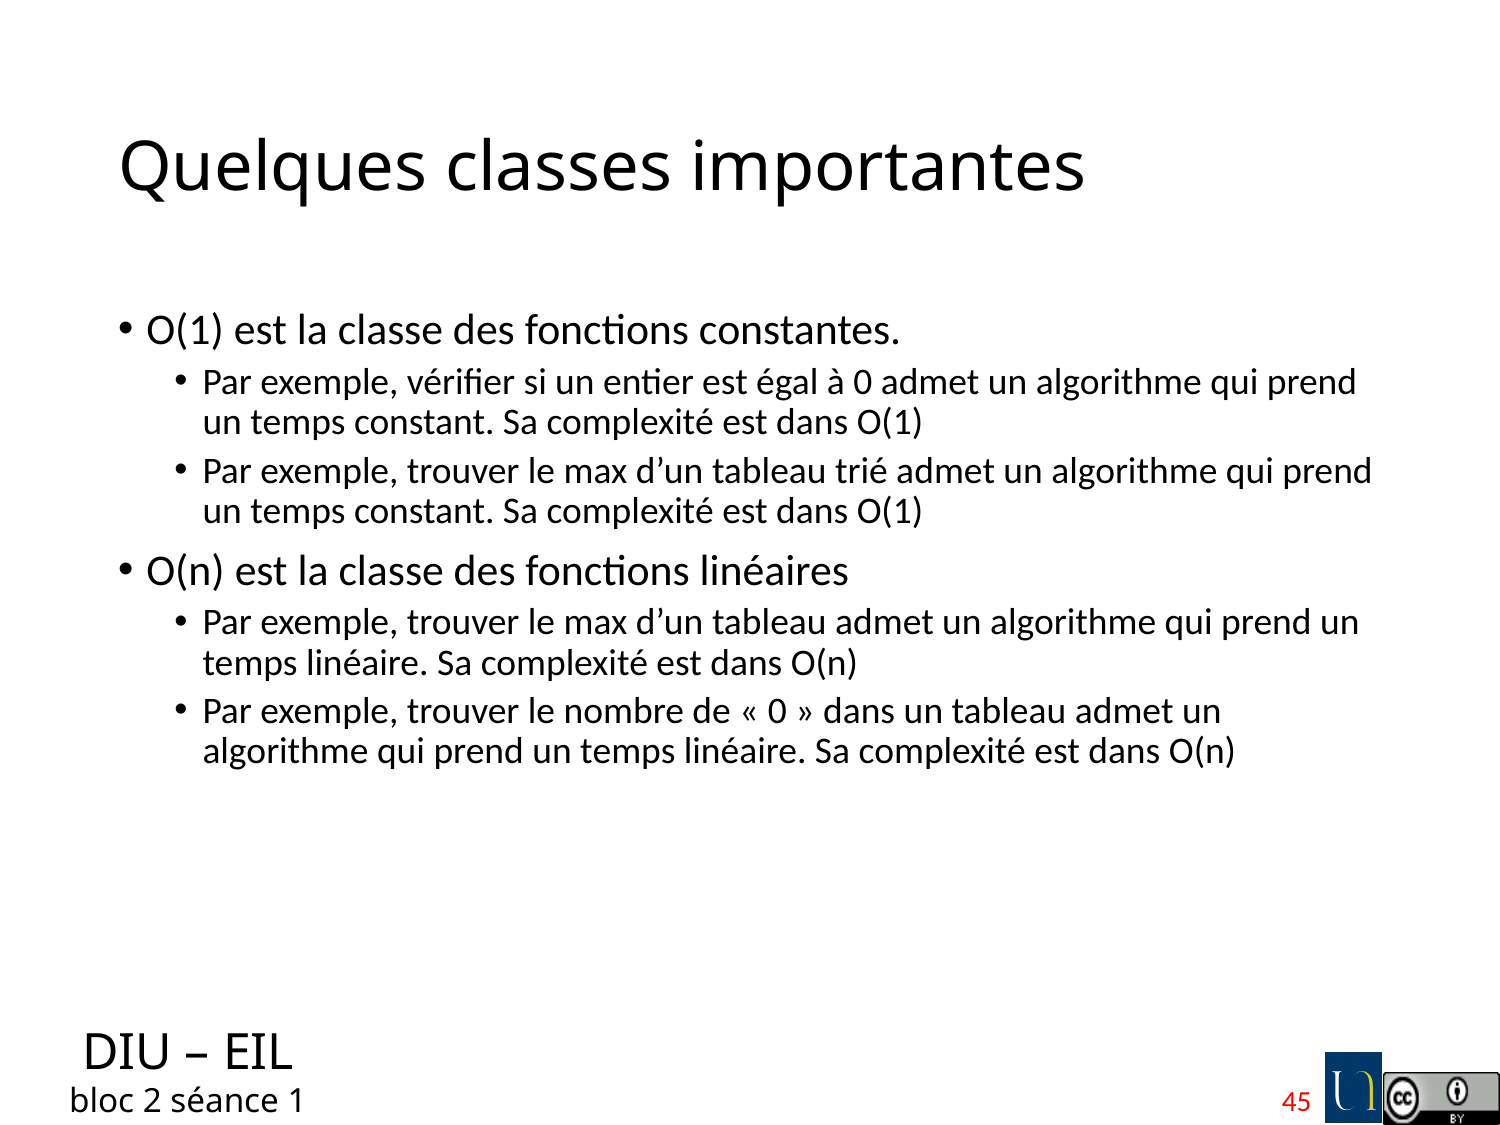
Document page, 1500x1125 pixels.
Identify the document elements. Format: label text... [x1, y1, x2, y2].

title Quelques classes importantes [103, 59, 1397, 278]
picture [1325, 1052, 1382, 1123]
slide_number <numéro> [1240, 1070, 1327, 1125]
list O(1) est la classe des fonctions constantes. Par exemple, vérifier si un entier est égal à 0 admet un algorithme qui prend un temps constant. Sa complexité est dans O(1) Par exemple, trouver le max d’un tableau trié admet un algorithme qui prend un temps constant. Sa complexité est dans O(1) O(n) est la classe des fonctions linéaires Par exemple, trouver le max d’un tableau admet un algorithme qui prend un temps linéaire. Sa complexité est dans O(n) Par exemple, trouver le nombre de « 0 » dans un tableau admet un algorithme qui prend un temps linéaire. Sa complexité est dans O(n) [103, 299, 1397, 1014]
picture [1383, 1072, 1500, 1125]
